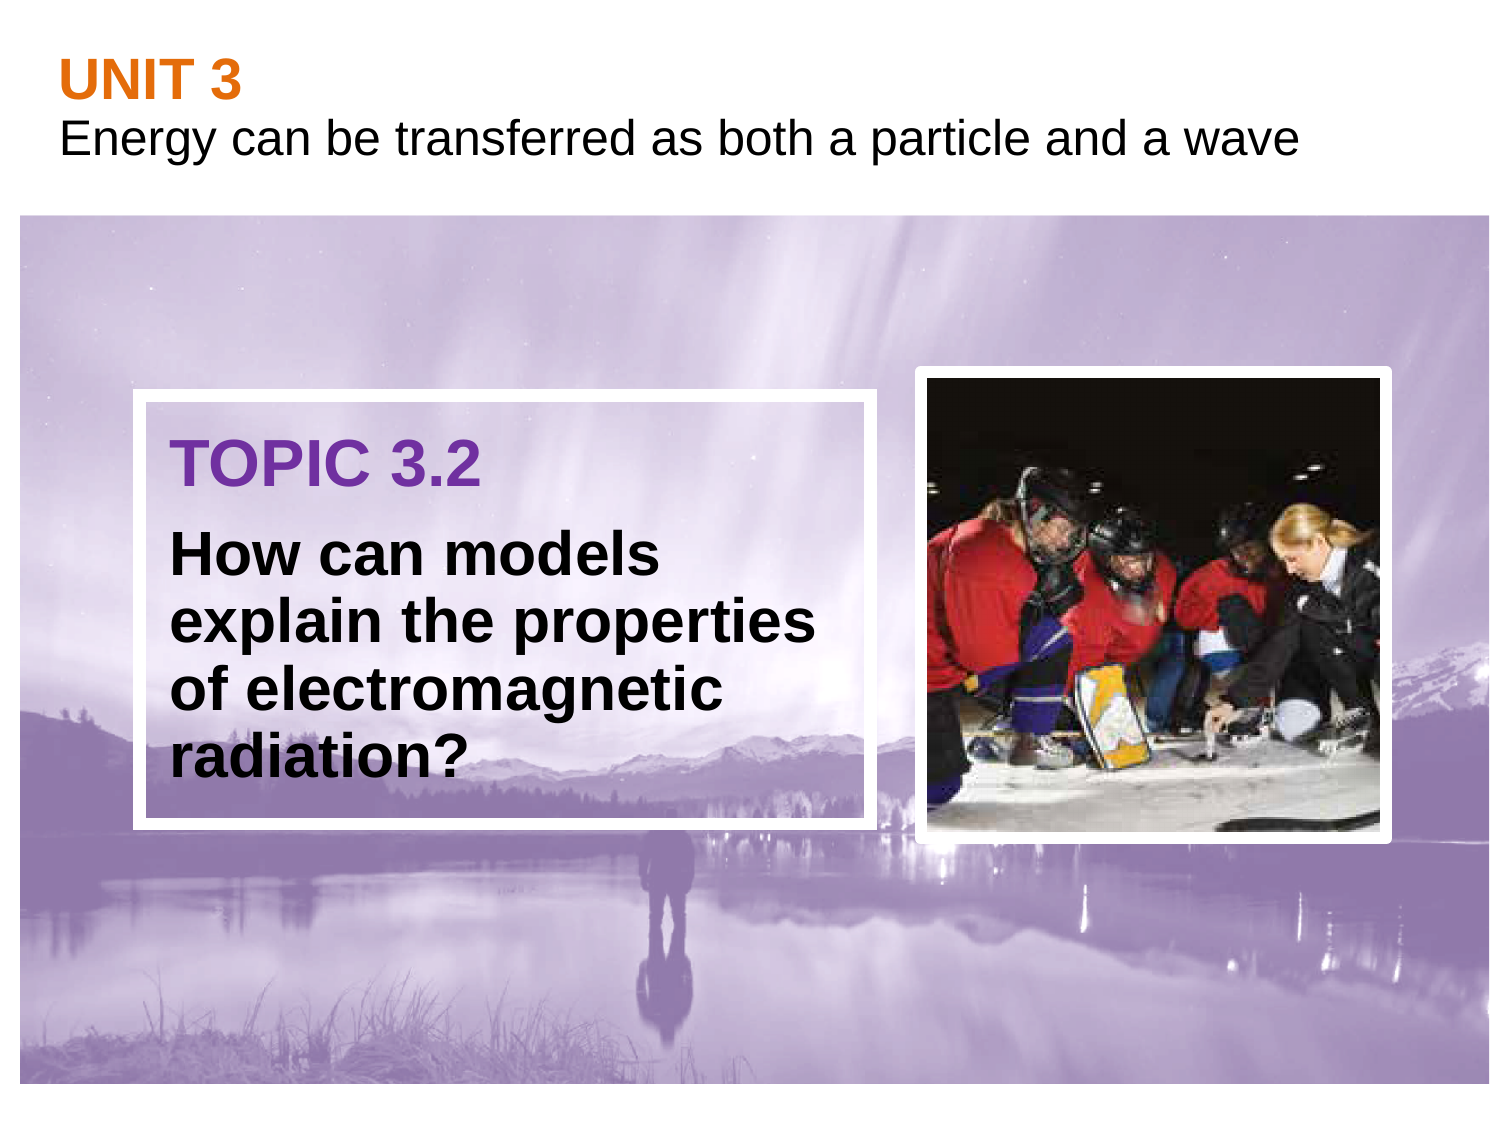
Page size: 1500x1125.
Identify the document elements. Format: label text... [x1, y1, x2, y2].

title UNIT 3 Energy can be transferred as both a particle and a wave [0, 0, 1500, 216]
picture [20, 216, 1490, 1084]
subtitle TOPIC 3.2 How can models explain the properties of electromagnetic radiation? [139, 395, 871, 825]
